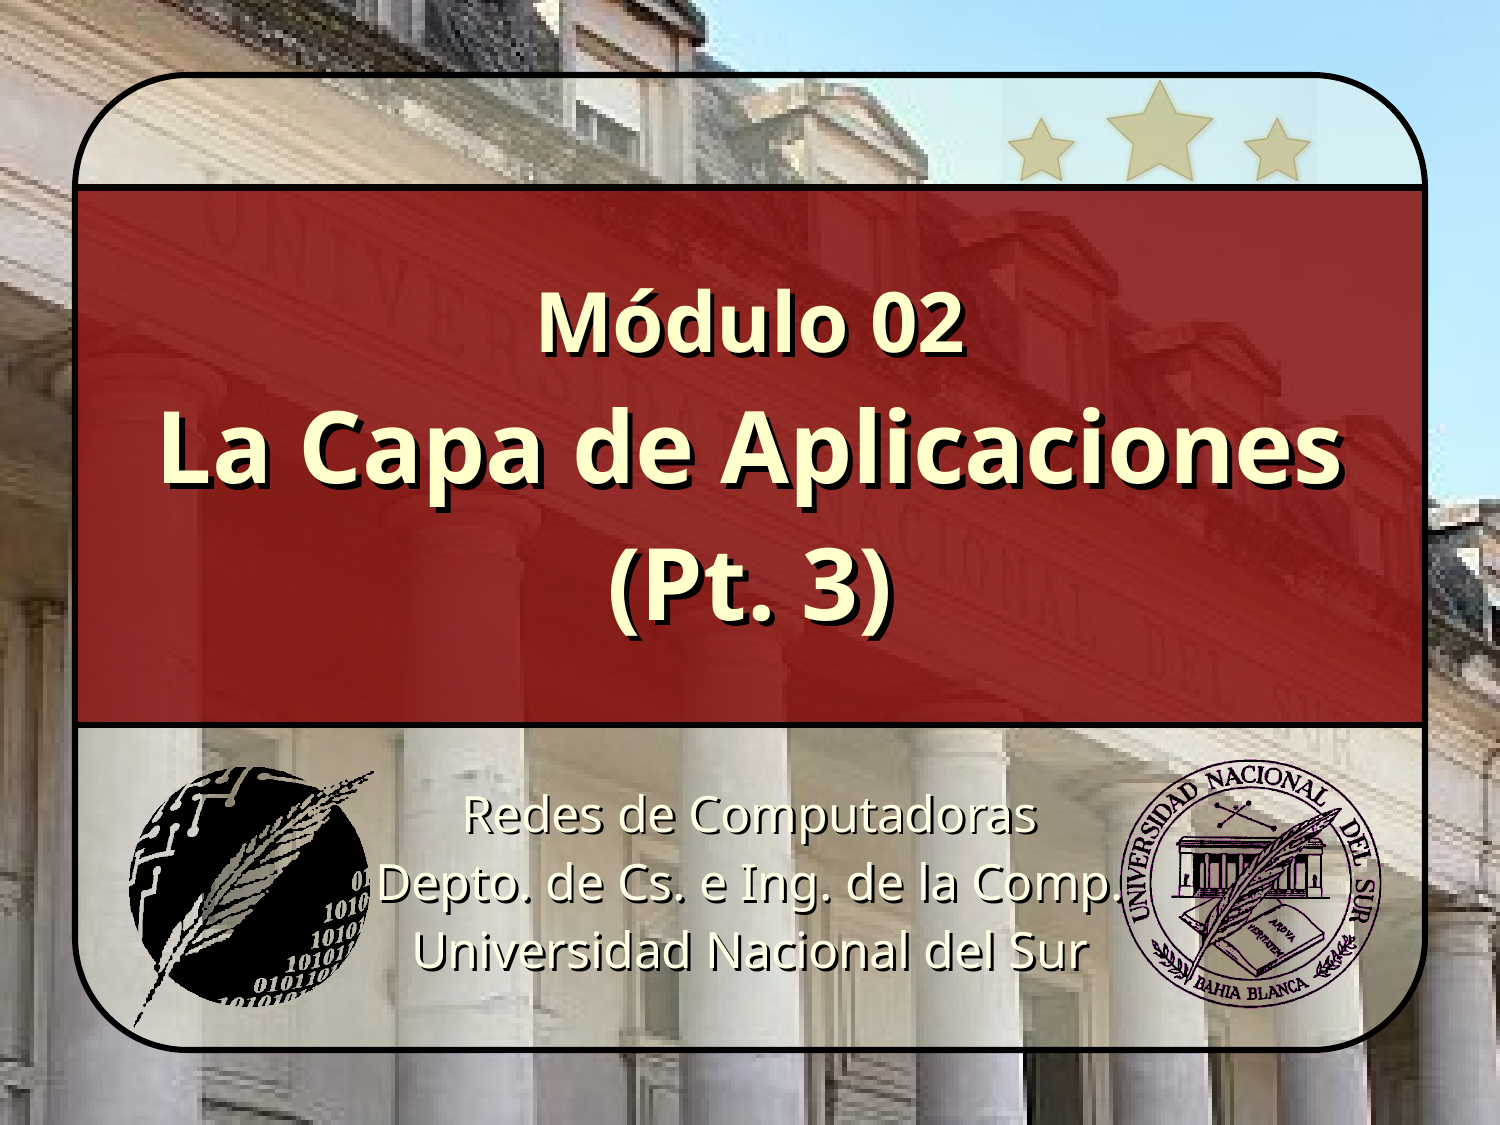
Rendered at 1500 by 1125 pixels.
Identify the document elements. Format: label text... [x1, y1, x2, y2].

picture [0, 0, 1500, 1125]
title Módulo 02 La Capa de Aplicaciones (Pt. 3) [128, 187, 1372, 726]
